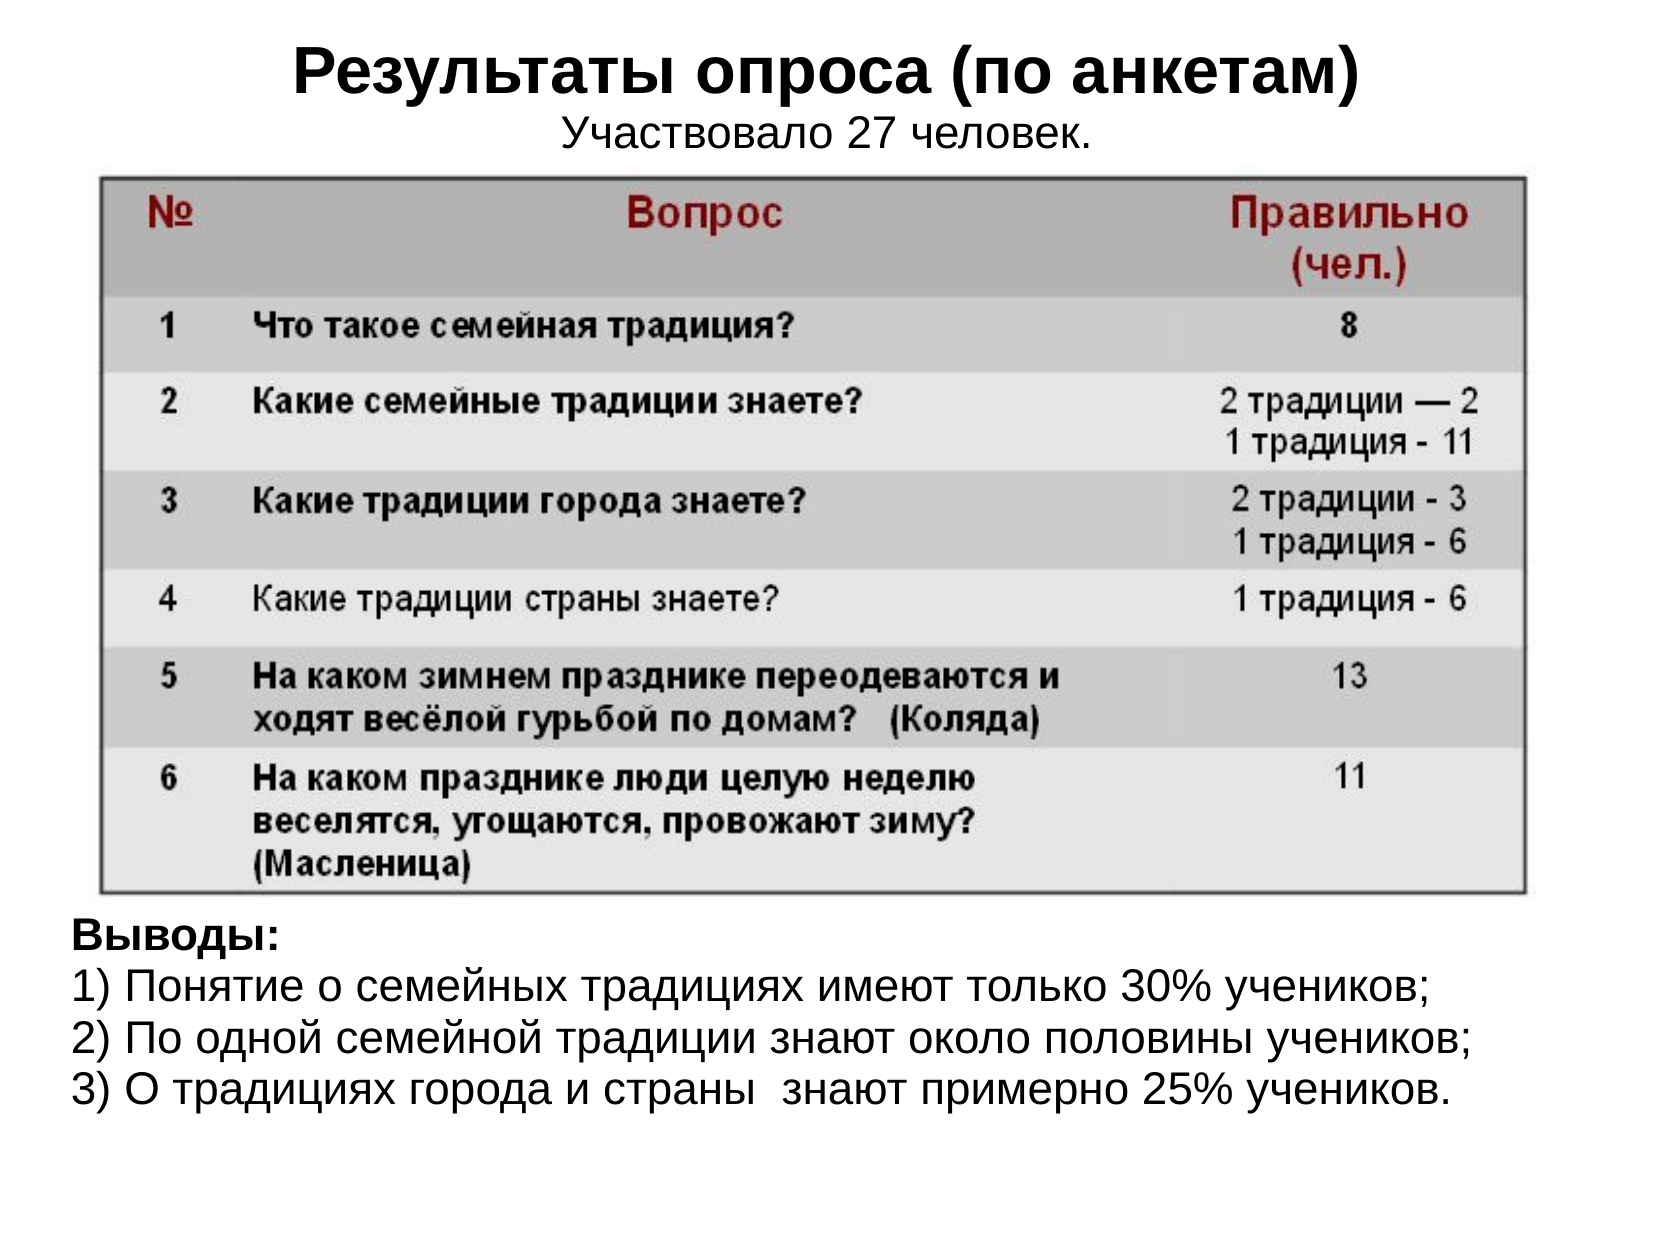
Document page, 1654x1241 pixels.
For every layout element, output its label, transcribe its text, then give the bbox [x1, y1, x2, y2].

picture [82, 165, 1536, 909]
title Результаты опроса (по анкетам) Участвовало 27 человек. [82, 32, 1571, 159]
title Выводы: 1) Понятие о семейных традициях имеют только 30% учеников; 2) По одной семейной традиции знают около половины учеников; 3) О традициях города и страны знают примерно 25% учеников. [70, 908, 1560, 1115]
